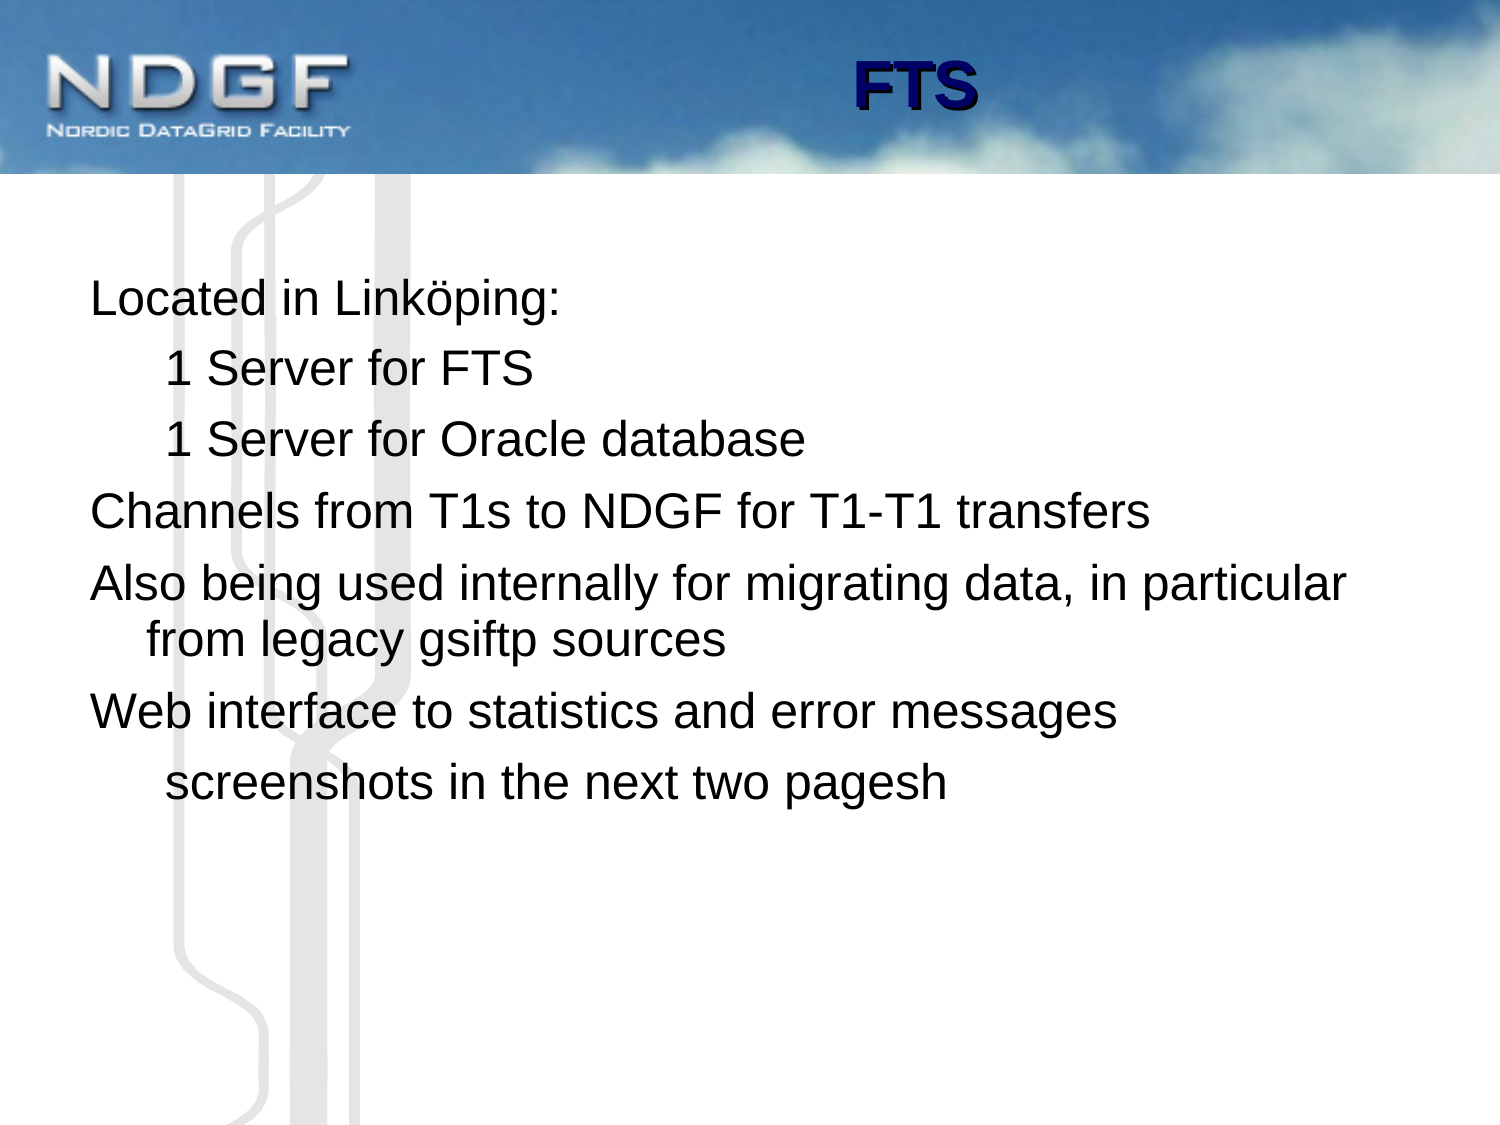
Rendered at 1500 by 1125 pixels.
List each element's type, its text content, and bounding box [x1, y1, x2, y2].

picture [0, 0, 1500, 1125]
list Located in Linköping: 1 Server for FTS 1 Server for Oracle database Channels from T1s to NDGF for T1-T1 transfers Also being used internally for migrating data, in particular from legacy gsiftp sources Web interface to statistics and error messages screenshots in the next two pagesh [75, 262, 1426, 1006]
title FTS [372, 19, 1459, 149]
